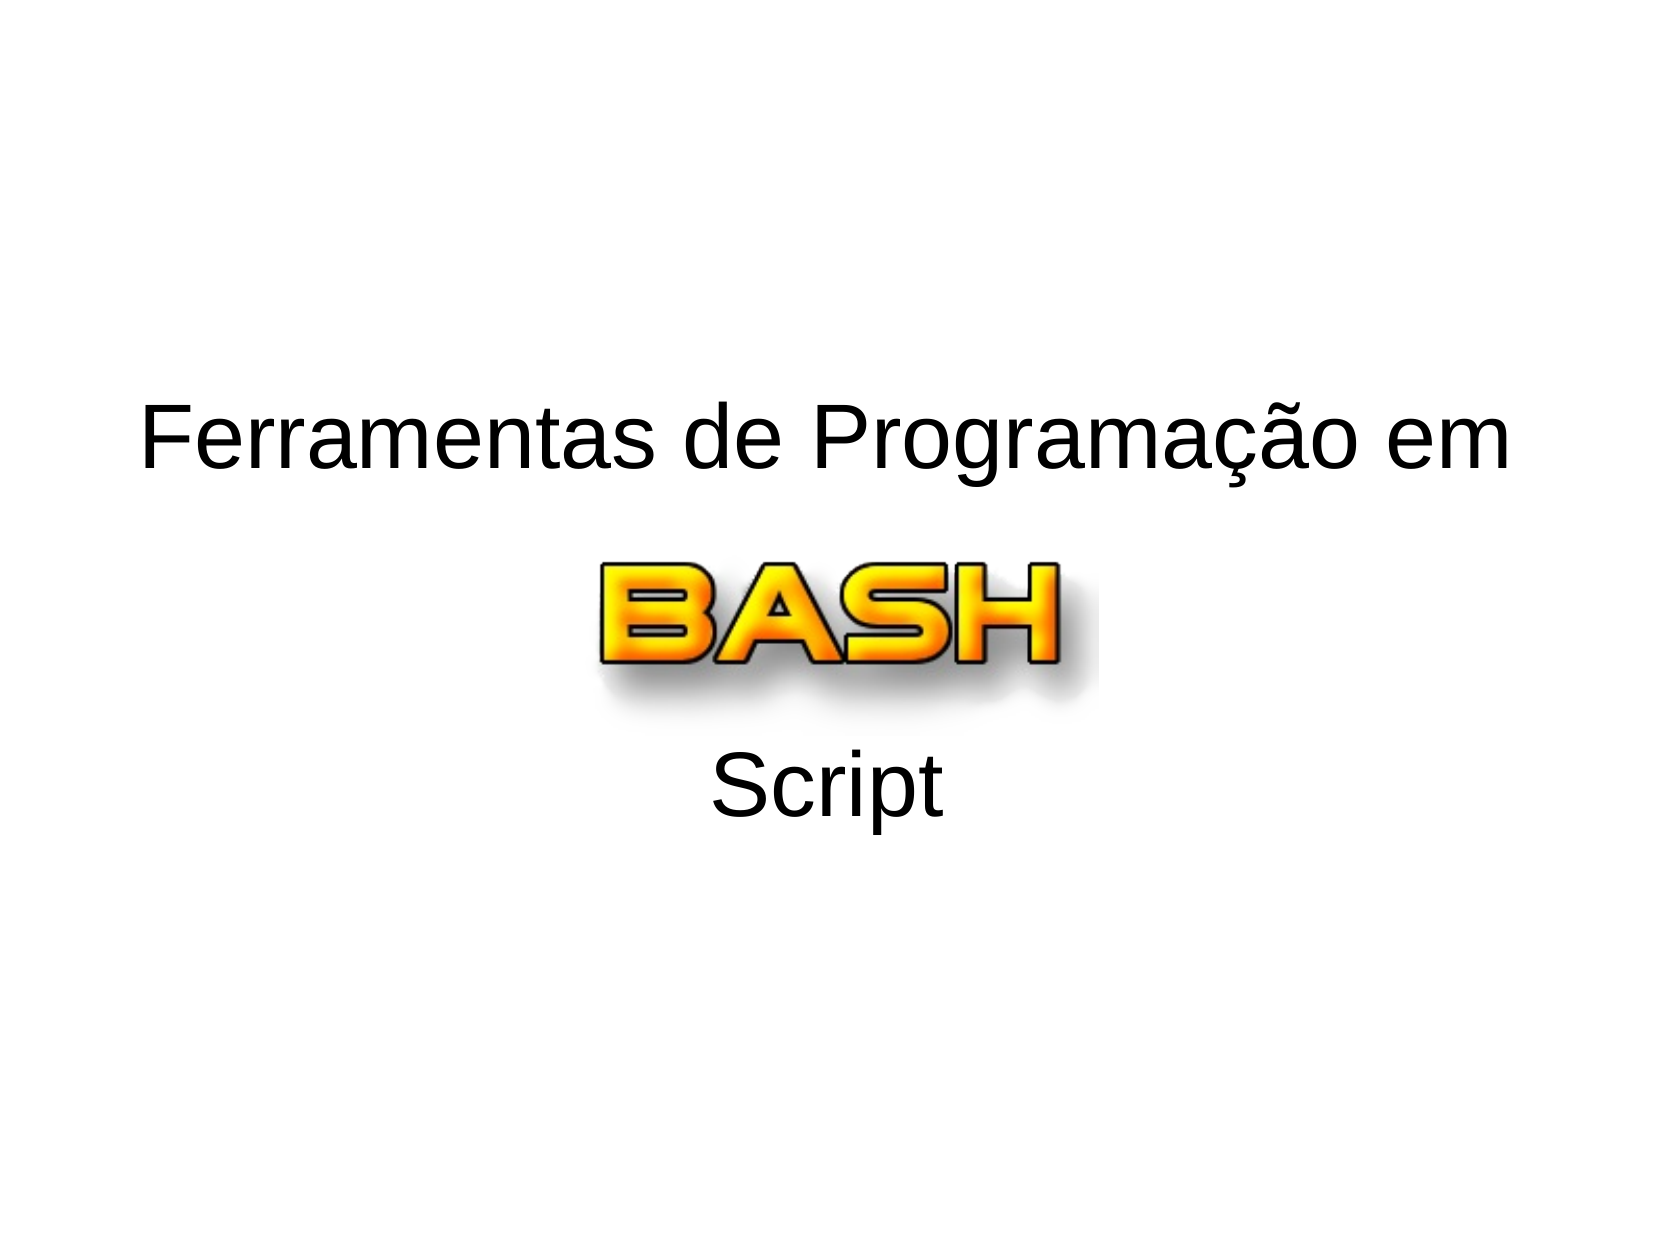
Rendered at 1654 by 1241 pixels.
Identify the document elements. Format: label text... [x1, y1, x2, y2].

title Ferramentas de Programação em [82, 340, 1571, 533]
picture [565, 533, 1099, 688]
title Script [82, 688, 1571, 881]
